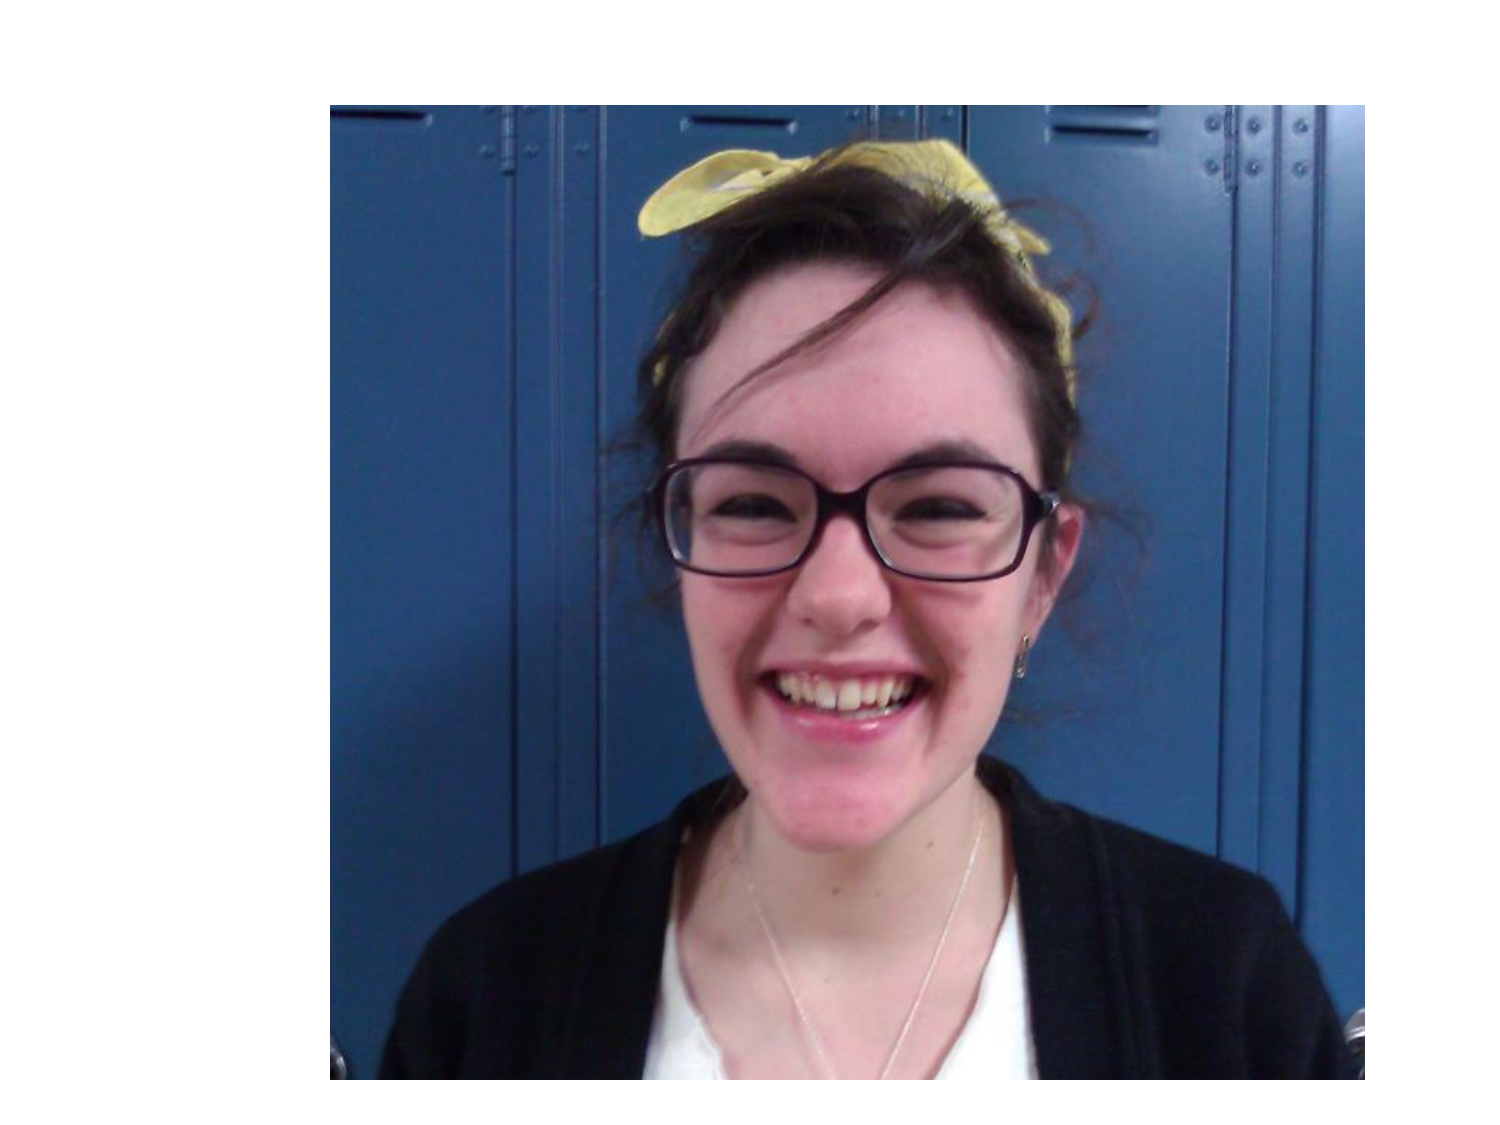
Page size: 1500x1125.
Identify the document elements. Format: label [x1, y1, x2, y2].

picture [330, 104, 1365, 1080]
